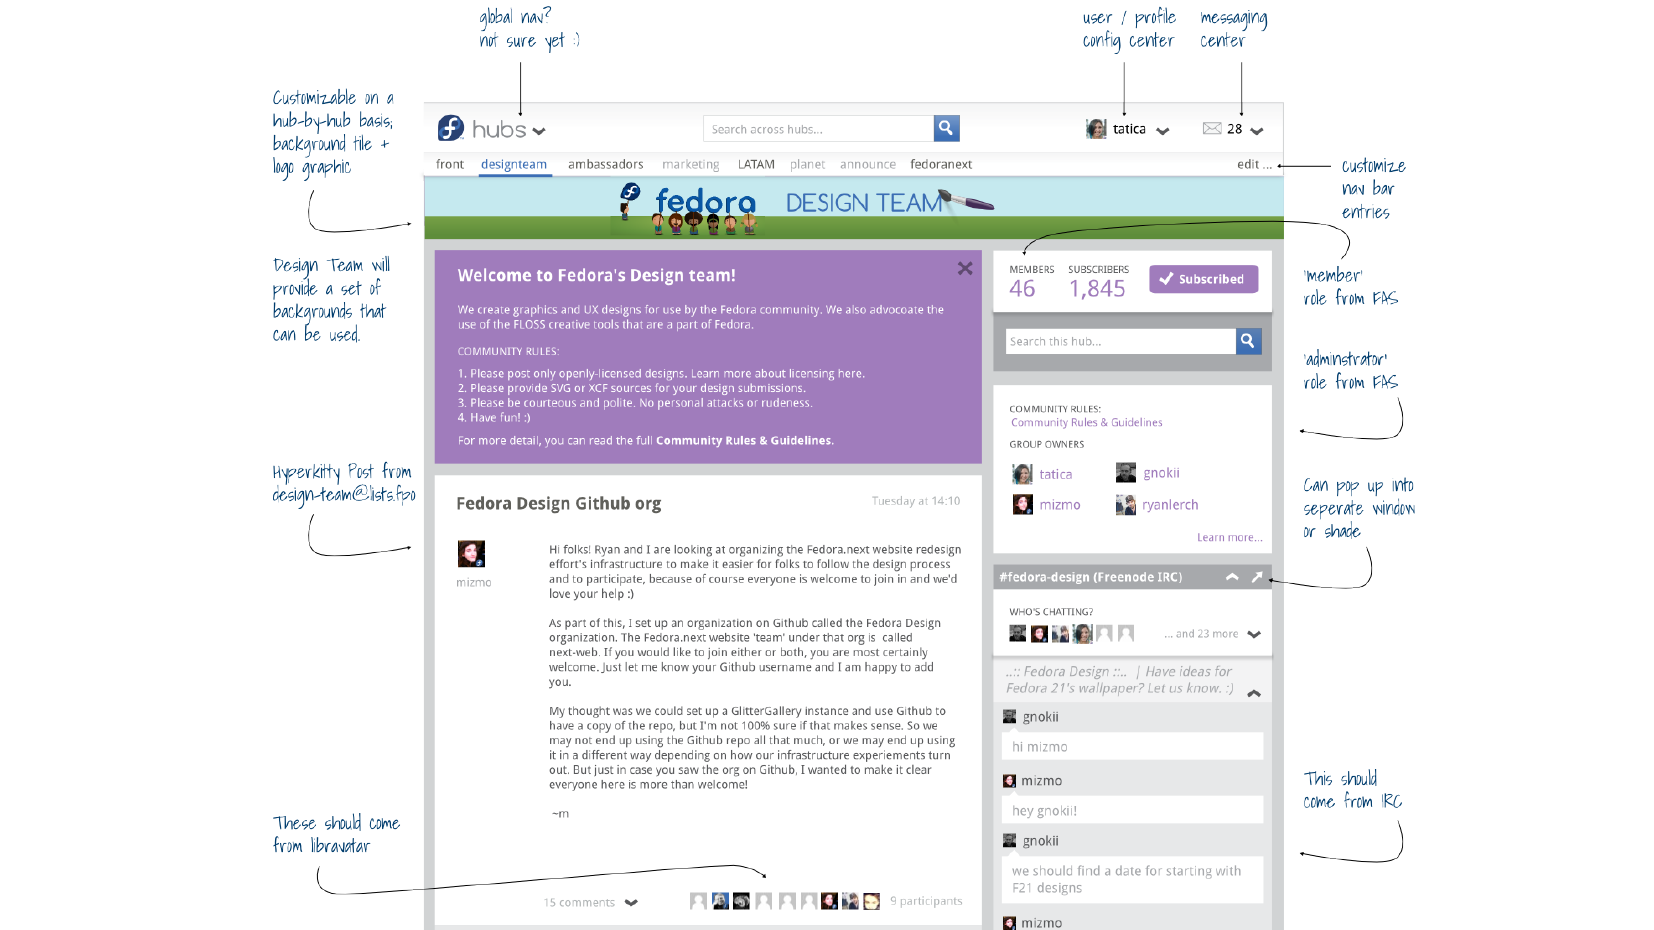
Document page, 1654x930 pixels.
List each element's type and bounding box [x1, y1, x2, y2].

picture [273, 6, 1424, 930]
